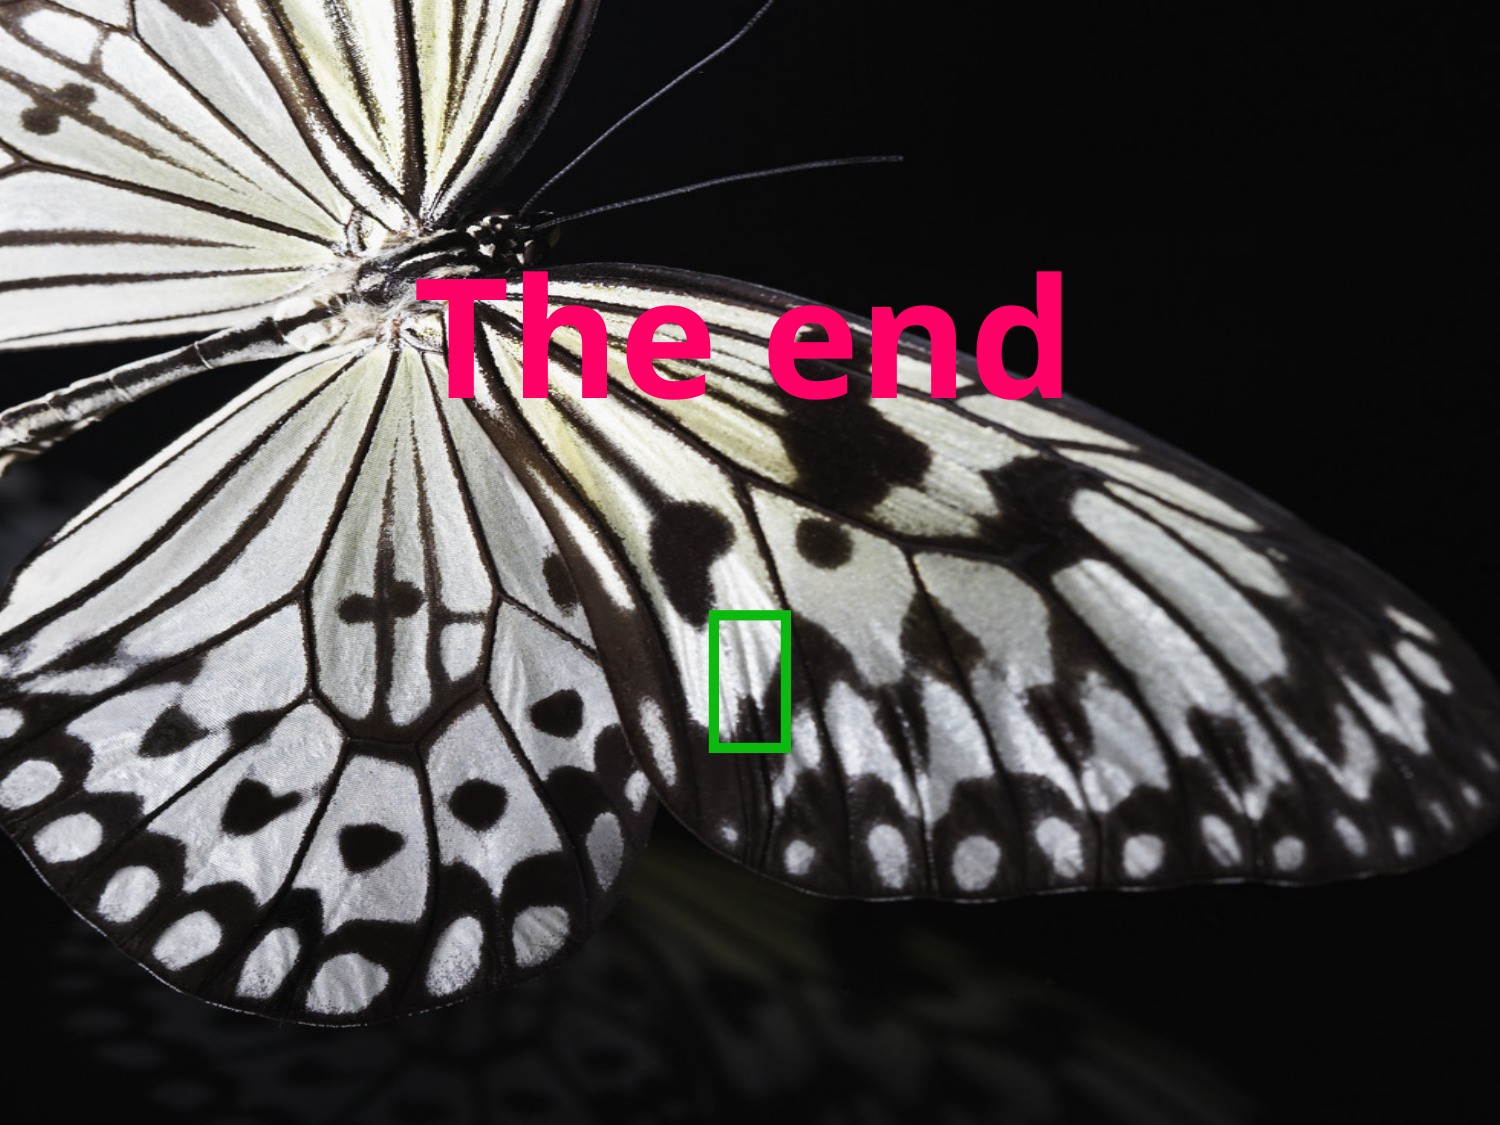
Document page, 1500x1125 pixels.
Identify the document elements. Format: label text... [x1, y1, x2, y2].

title The end [69, 224, 1420, 525]
subtitle  [225, 546, 1275, 834]
picture [0, 0, 1500, 1125]
